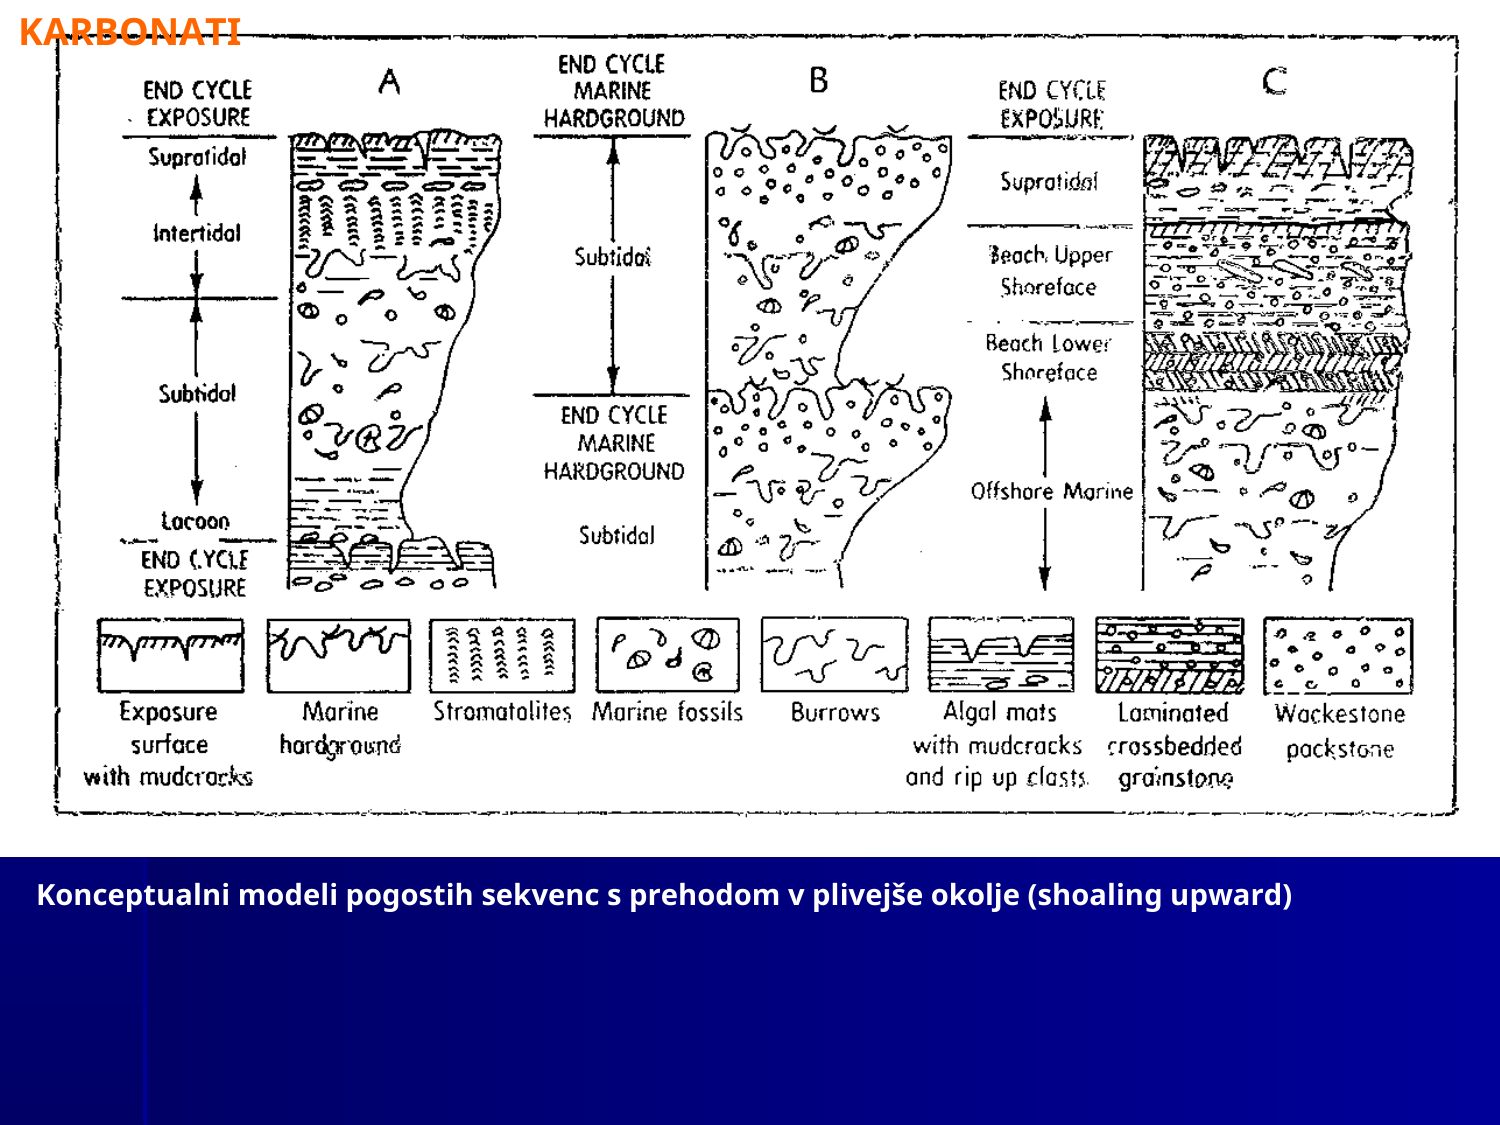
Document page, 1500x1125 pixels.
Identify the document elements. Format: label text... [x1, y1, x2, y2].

text_box Konceptualni modeli pogostih sekvenc s prehodom v plivejše okolje (shoaling upward) [21, 868, 1309, 919]
picture [0, 0, 1500, 857]
text_box KARBONATI [3, 0, 257, 61]
